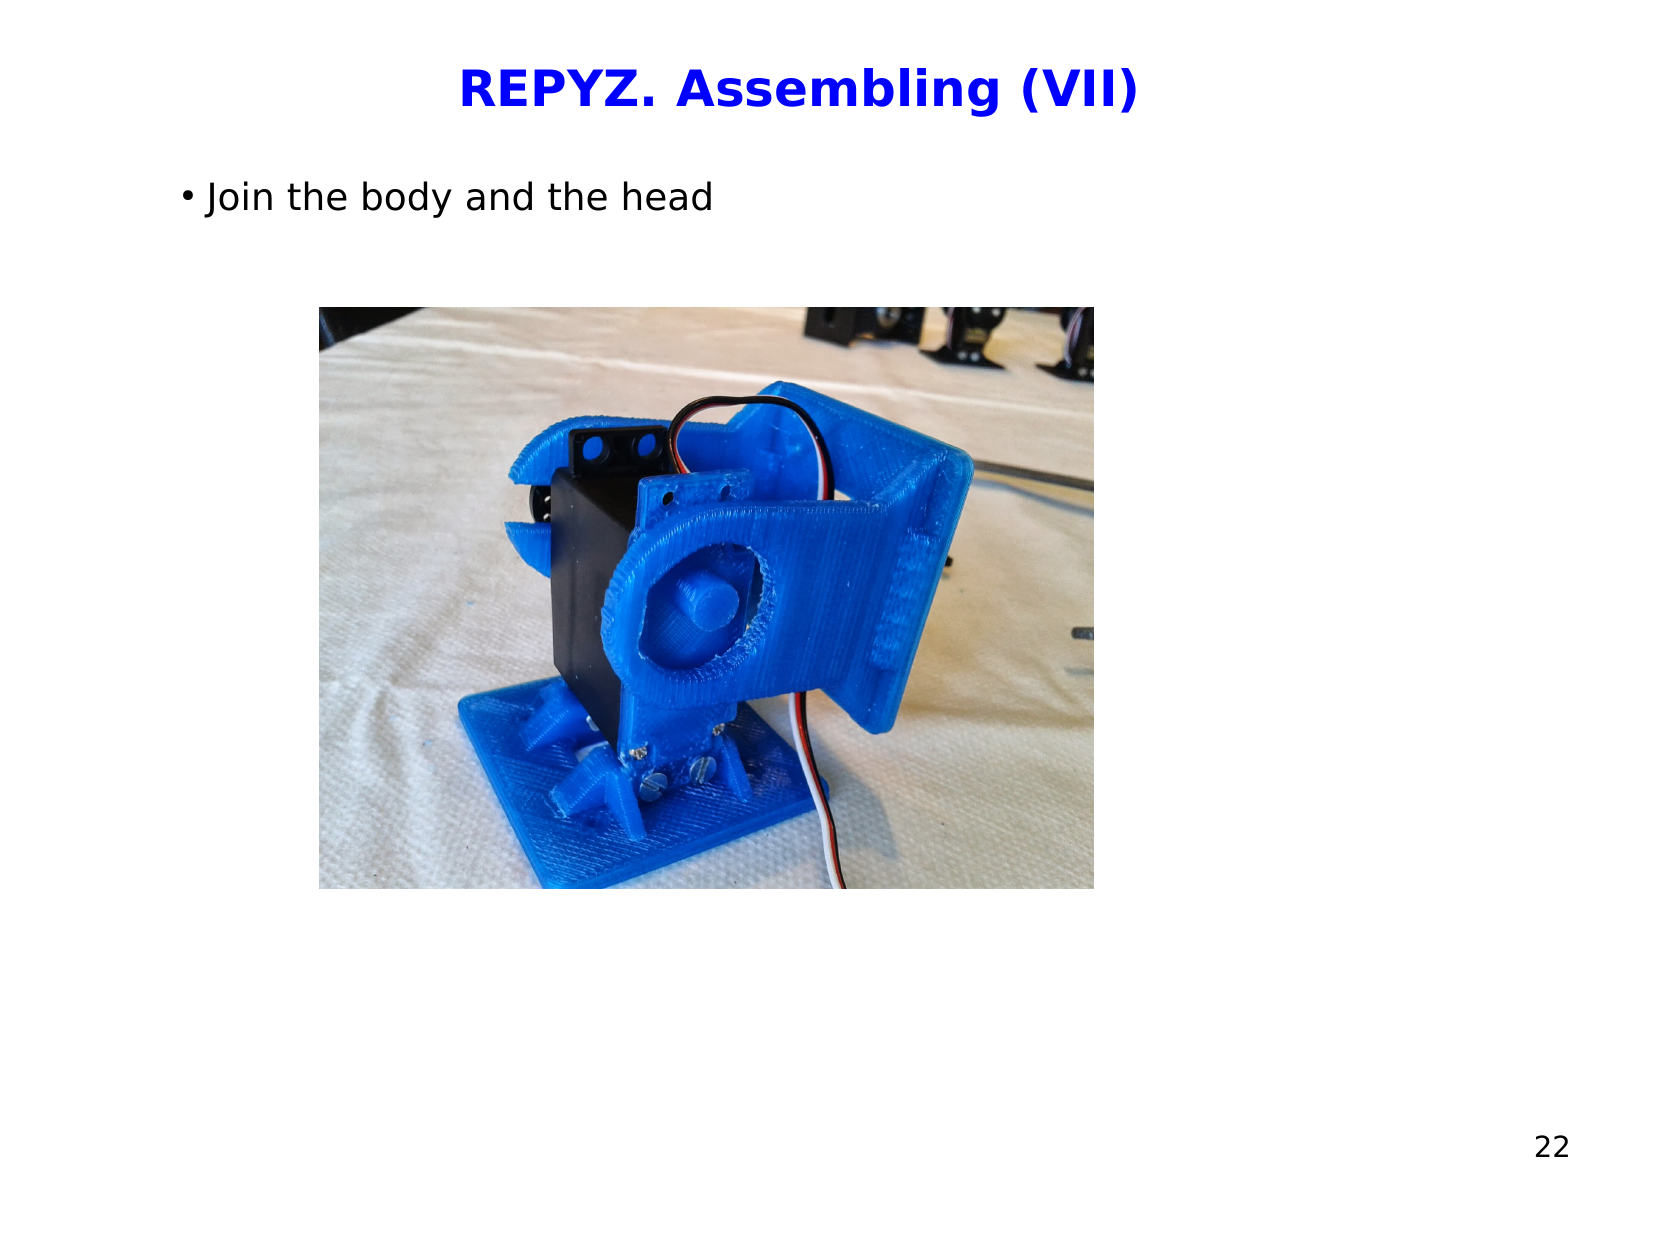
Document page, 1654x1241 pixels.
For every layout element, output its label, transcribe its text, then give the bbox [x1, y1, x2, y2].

text_box Join the body and the head [166, 168, 1263, 227]
text_box REPYZ. Assembling (VII) [443, 52, 1174, 126]
picture [319, 307, 1094, 889]
